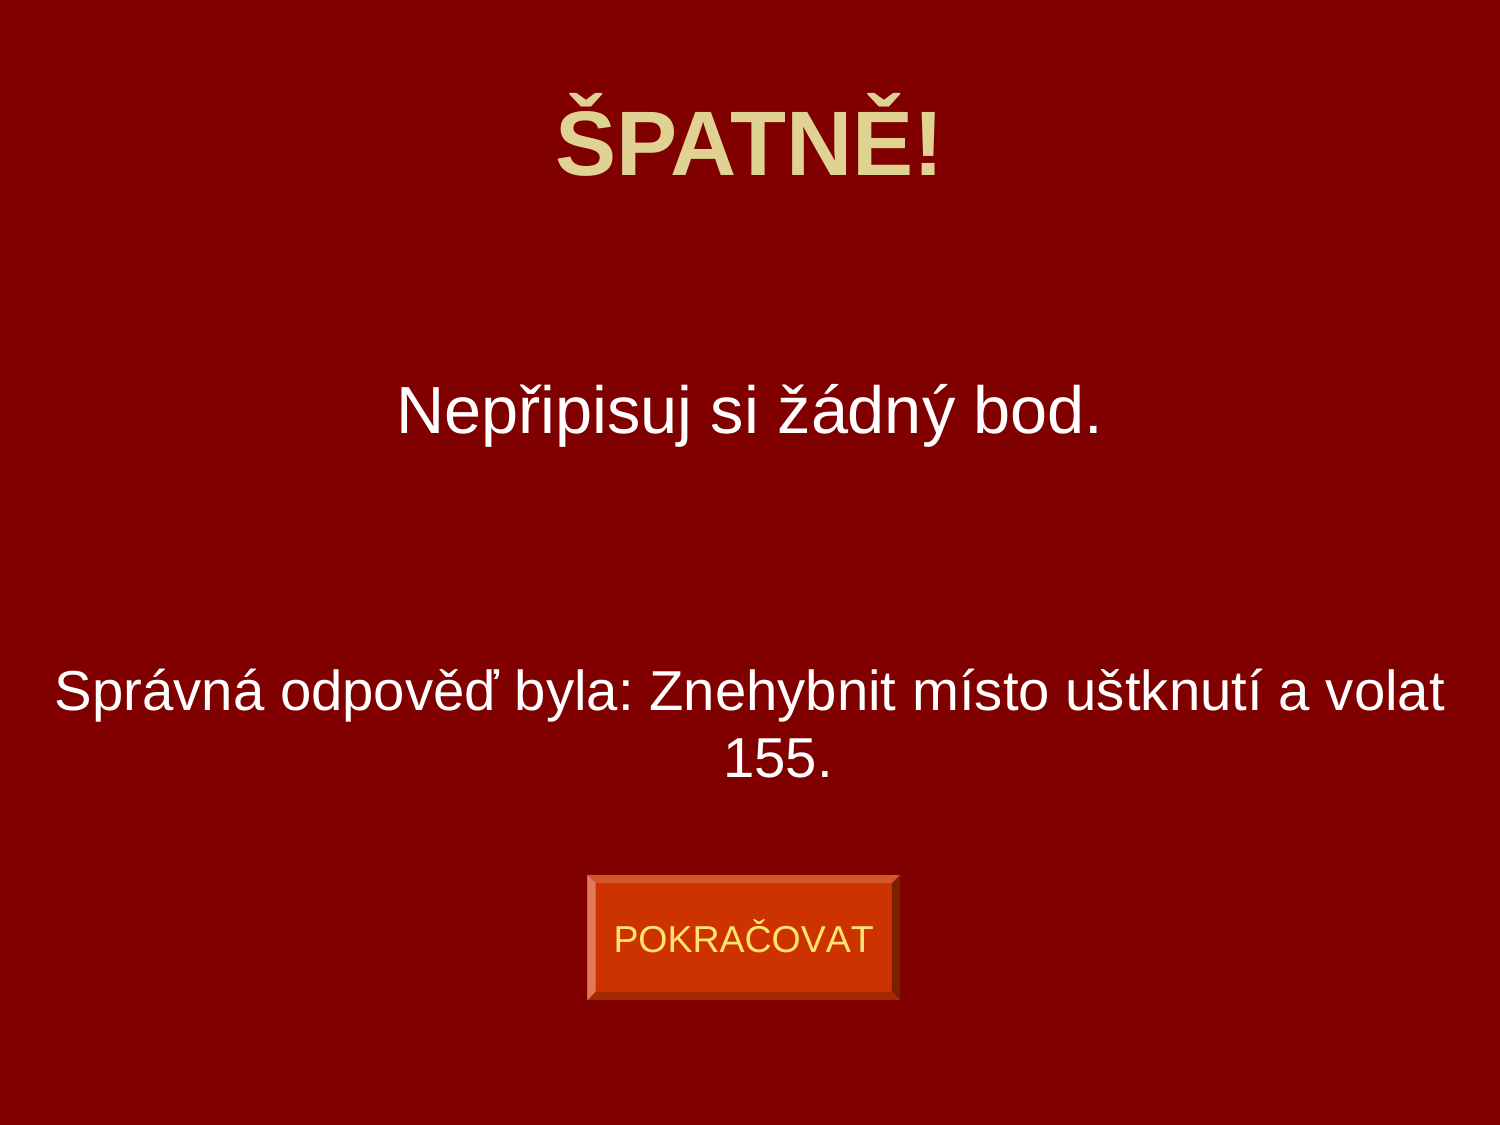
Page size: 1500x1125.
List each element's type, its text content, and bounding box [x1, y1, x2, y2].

list Nepřipisuj si žádný bod. Správná odpověď byla: Znehybnit místo uštknutí a volat 155. [0, 262, 1500, 1006]
title ŠPATNĚ! [75, 45, 1426, 233]
text_box POKRAČOVAT [596, 884, 891, 991]
